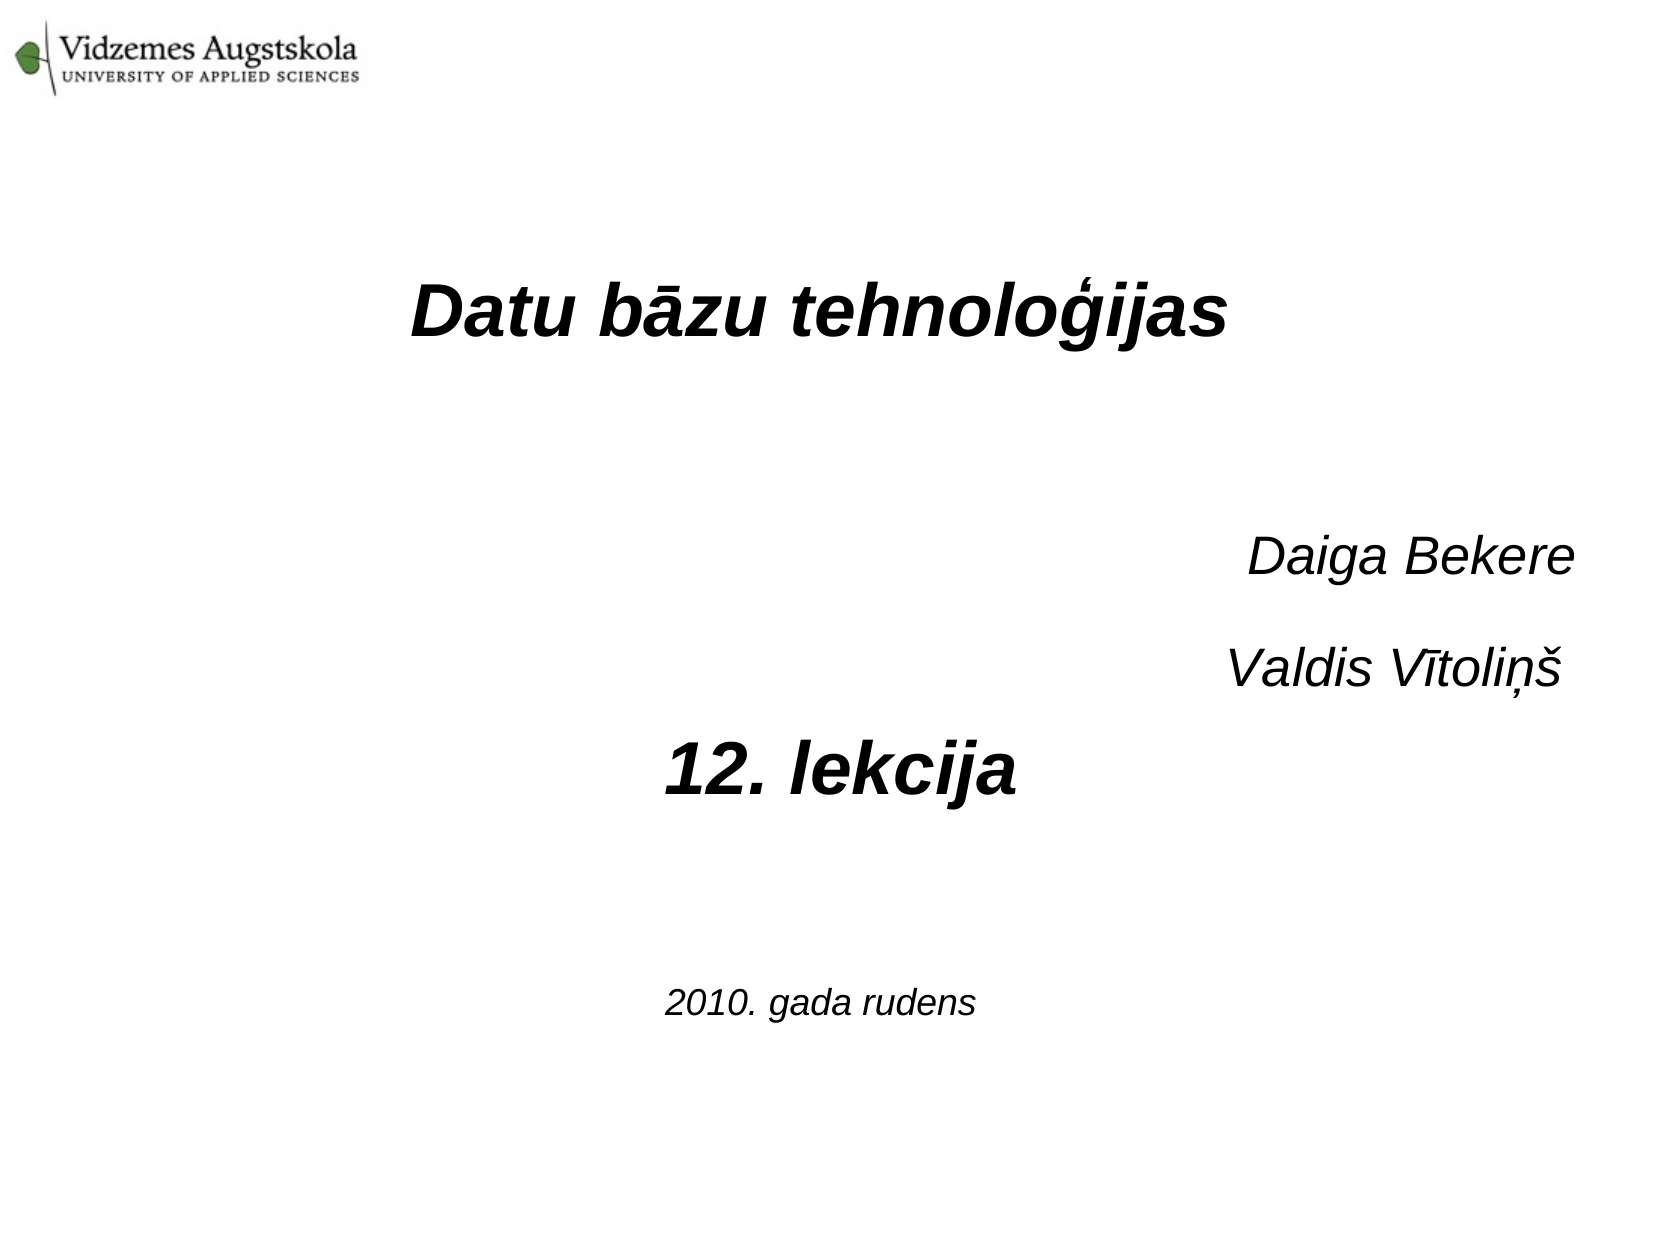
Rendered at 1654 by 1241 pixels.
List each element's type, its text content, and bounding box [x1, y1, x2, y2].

title Datu bāzu tehnoloģijas [76, 235, 1565, 385]
subtitle Daiga Bekere Valdis Vītoliņš [88, 527, 1577, 701]
picture [5, 2, 368, 113]
text_box 2010. gada rudens [141, 974, 1501, 1032]
text_box 12. lekcija [649, 720, 1034, 819]
